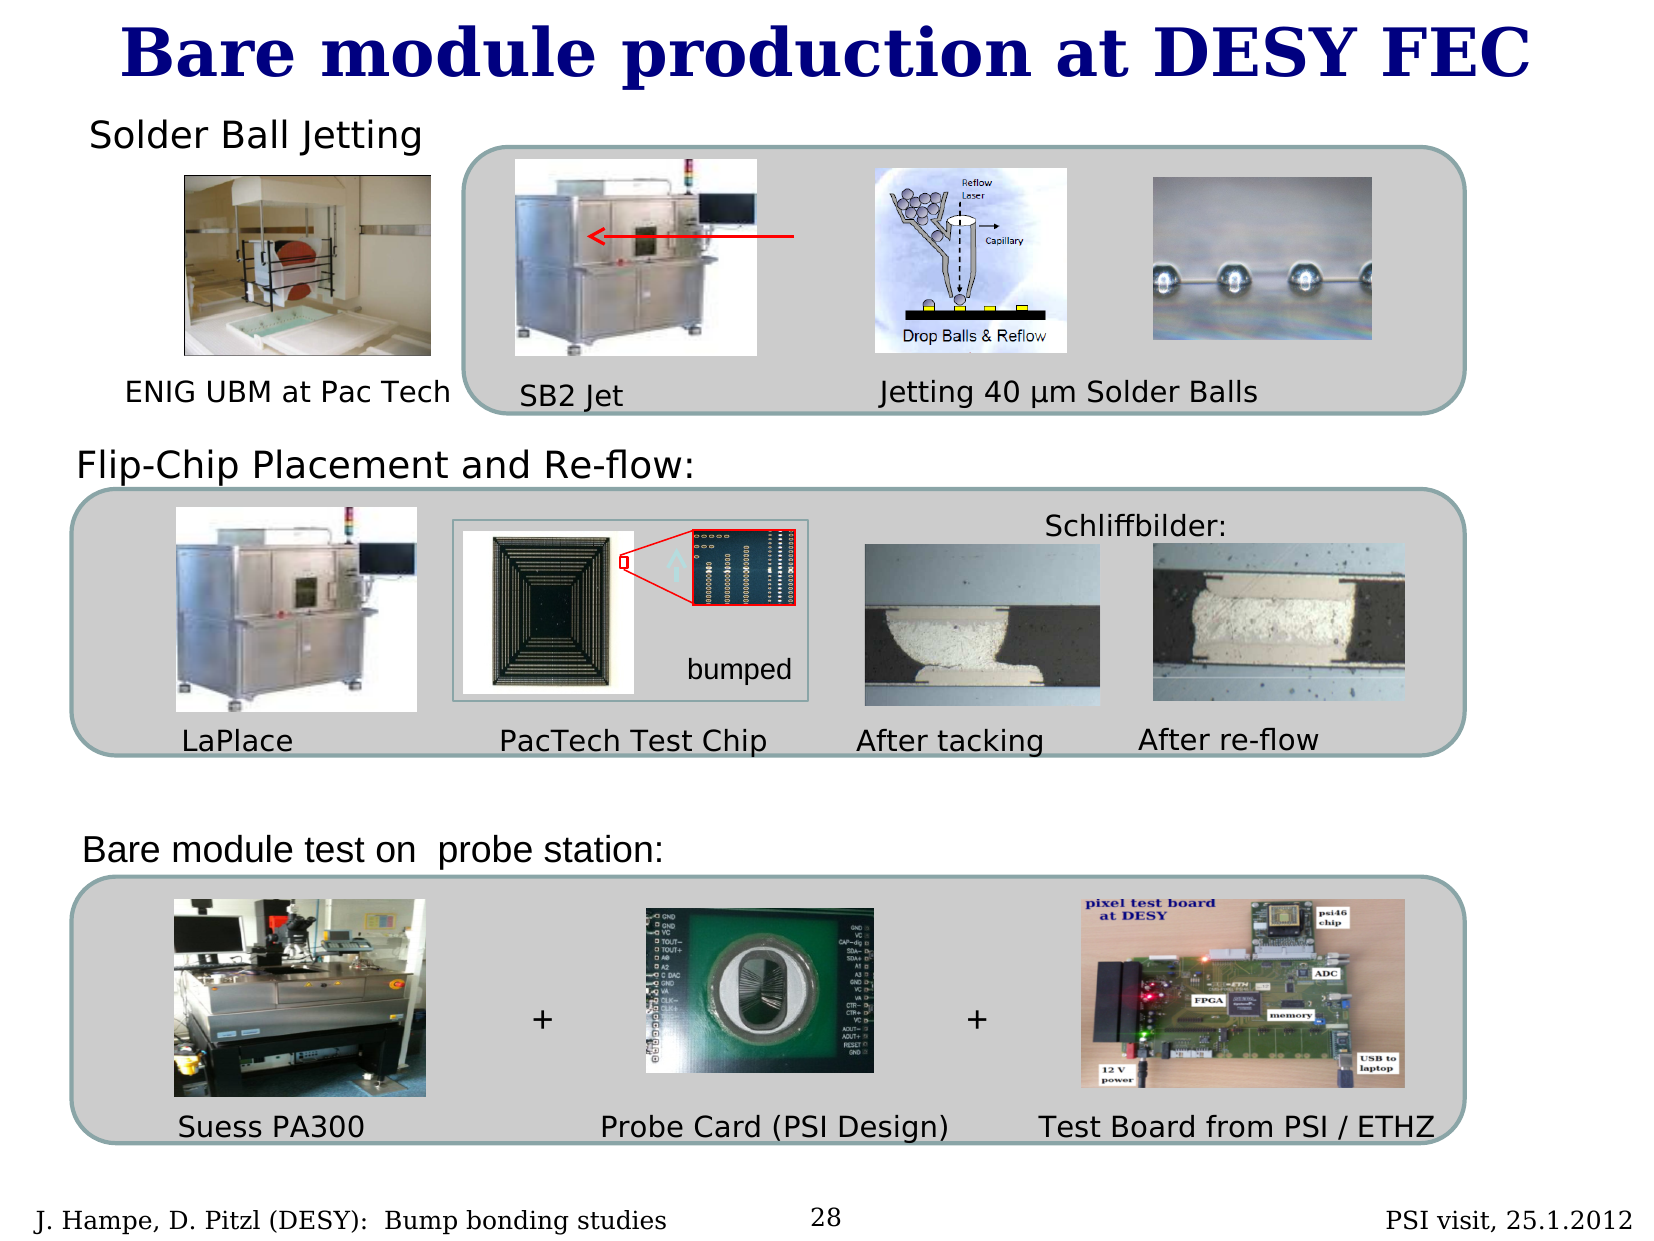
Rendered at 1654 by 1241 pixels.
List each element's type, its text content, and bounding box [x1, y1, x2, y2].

text_box LaPlace [166, 700, 319, 766]
text_box Jetting 40 µm Solder Balls [864, 350, 1274, 416]
text_box [454, 521, 807, 700]
text_box [71, 488, 1029, 756]
picture [1153, 177, 1372, 340]
text_box [71, 876, 1465, 1144]
picture [624, 552, 634, 573]
text_box Test Board from PSI / ETHZ [1023, 1085, 1451, 1151]
text_box SB2 Jet [504, 354, 640, 416]
picture [1153, 543, 1405, 701]
text_box PacTech Test Chip [484, 702, 783, 766]
text_box After re-flow [1123, 699, 1336, 765]
picture [1081, 899, 1405, 1085]
picture [694, 531, 794, 604]
text_box [463, 146, 1465, 414]
text_box bumped [672, 627, 807, 693]
text_box Suess PA300 [162, 1085, 437, 1151]
text_box [1061, 550, 1153, 756]
text_box Bare module test on probe station: [66, 800, 680, 878]
text_box + [951, 970, 1004, 1048]
text_box Probe Card (PSI Design) [584, 1085, 966, 1151]
text_box Flip-Chip Placement and Re-flow: [60, 416, 712, 495]
picture [864, 544, 1101, 706]
picture [621, 558, 626, 567]
picture [174, 899, 426, 1085]
text_box [1243, 488, 1465, 756]
text_box ENIG UBM at Pac Tech [109, 350, 467, 416]
picture [515, 159, 757, 356]
text_box + [516, 970, 569, 1048]
title Bare module production at DESY FEC [0, 13, 1654, 93]
text_box Schliffbilder: [1029, 484, 1243, 550]
picture [646, 908, 874, 1073]
picture [184, 175, 431, 356]
text_box Solder Ball Jetting [73, 93, 439, 164]
text_box After tacking [841, 700, 1061, 766]
picture [875, 168, 1067, 353]
picture [463, 531, 634, 694]
picture [176, 507, 417, 712]
